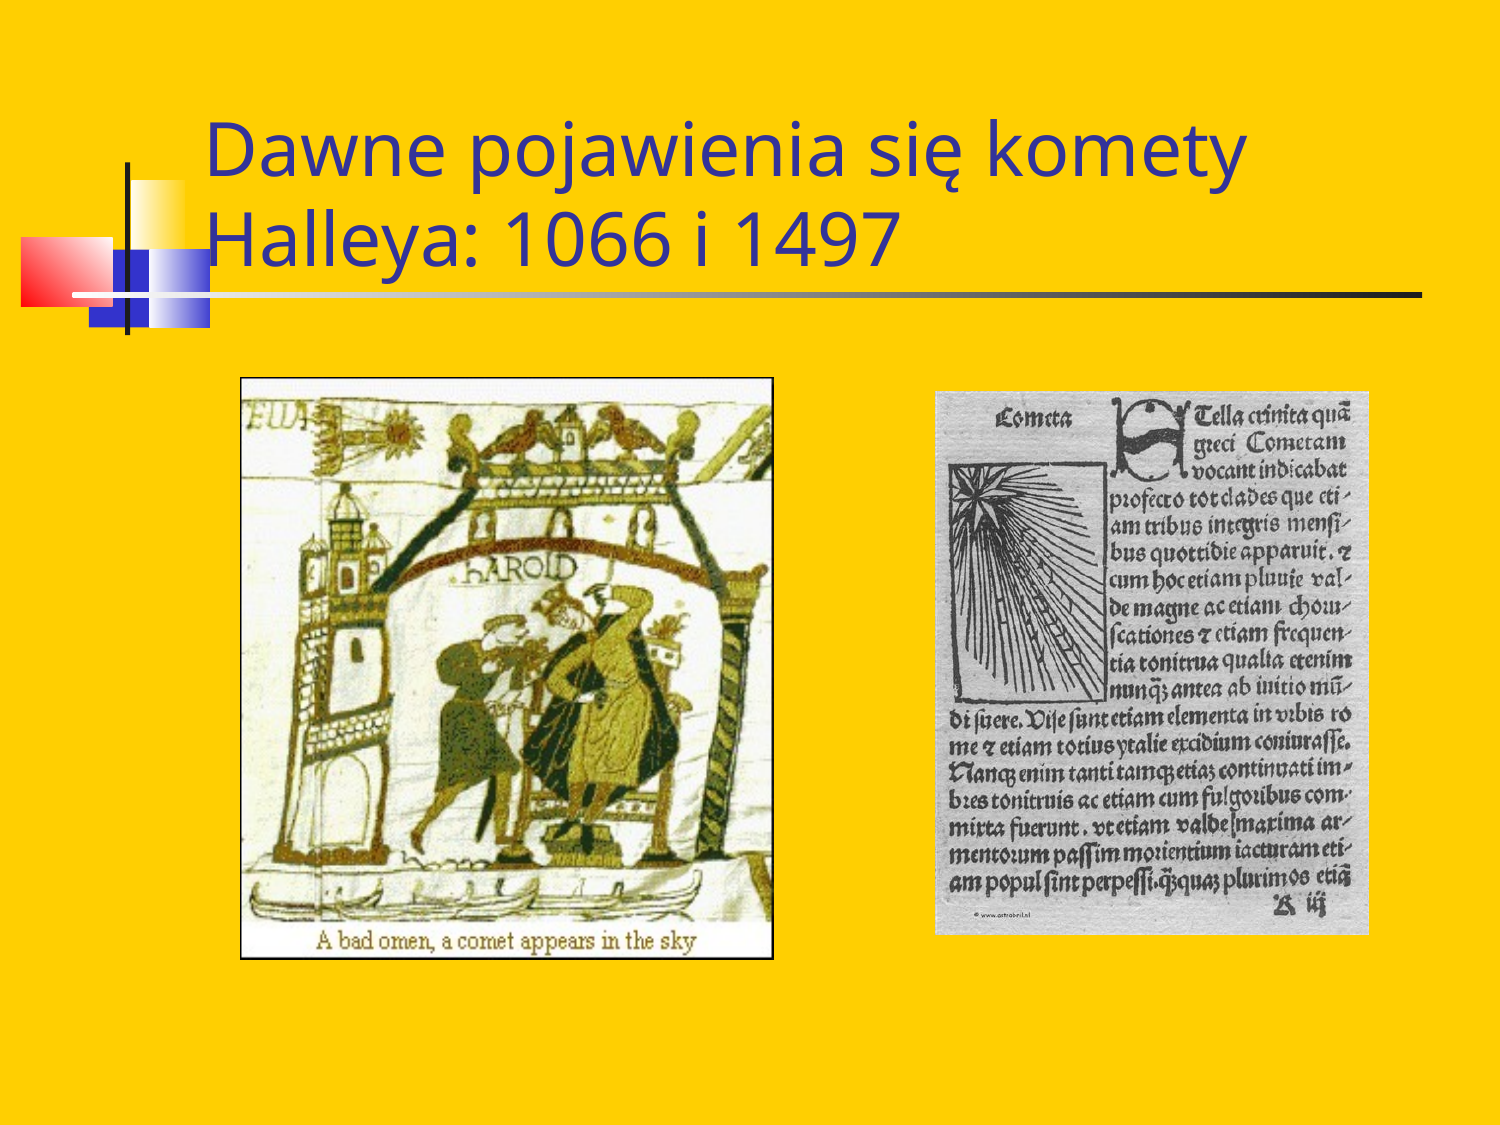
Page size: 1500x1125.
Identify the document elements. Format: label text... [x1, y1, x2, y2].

text_box [935, 391, 1369, 935]
text_box [240, 377, 774, 960]
title Dawne pojawienia się komety Halleya: 1066 i 1497 [188, 93, 1468, 289]
